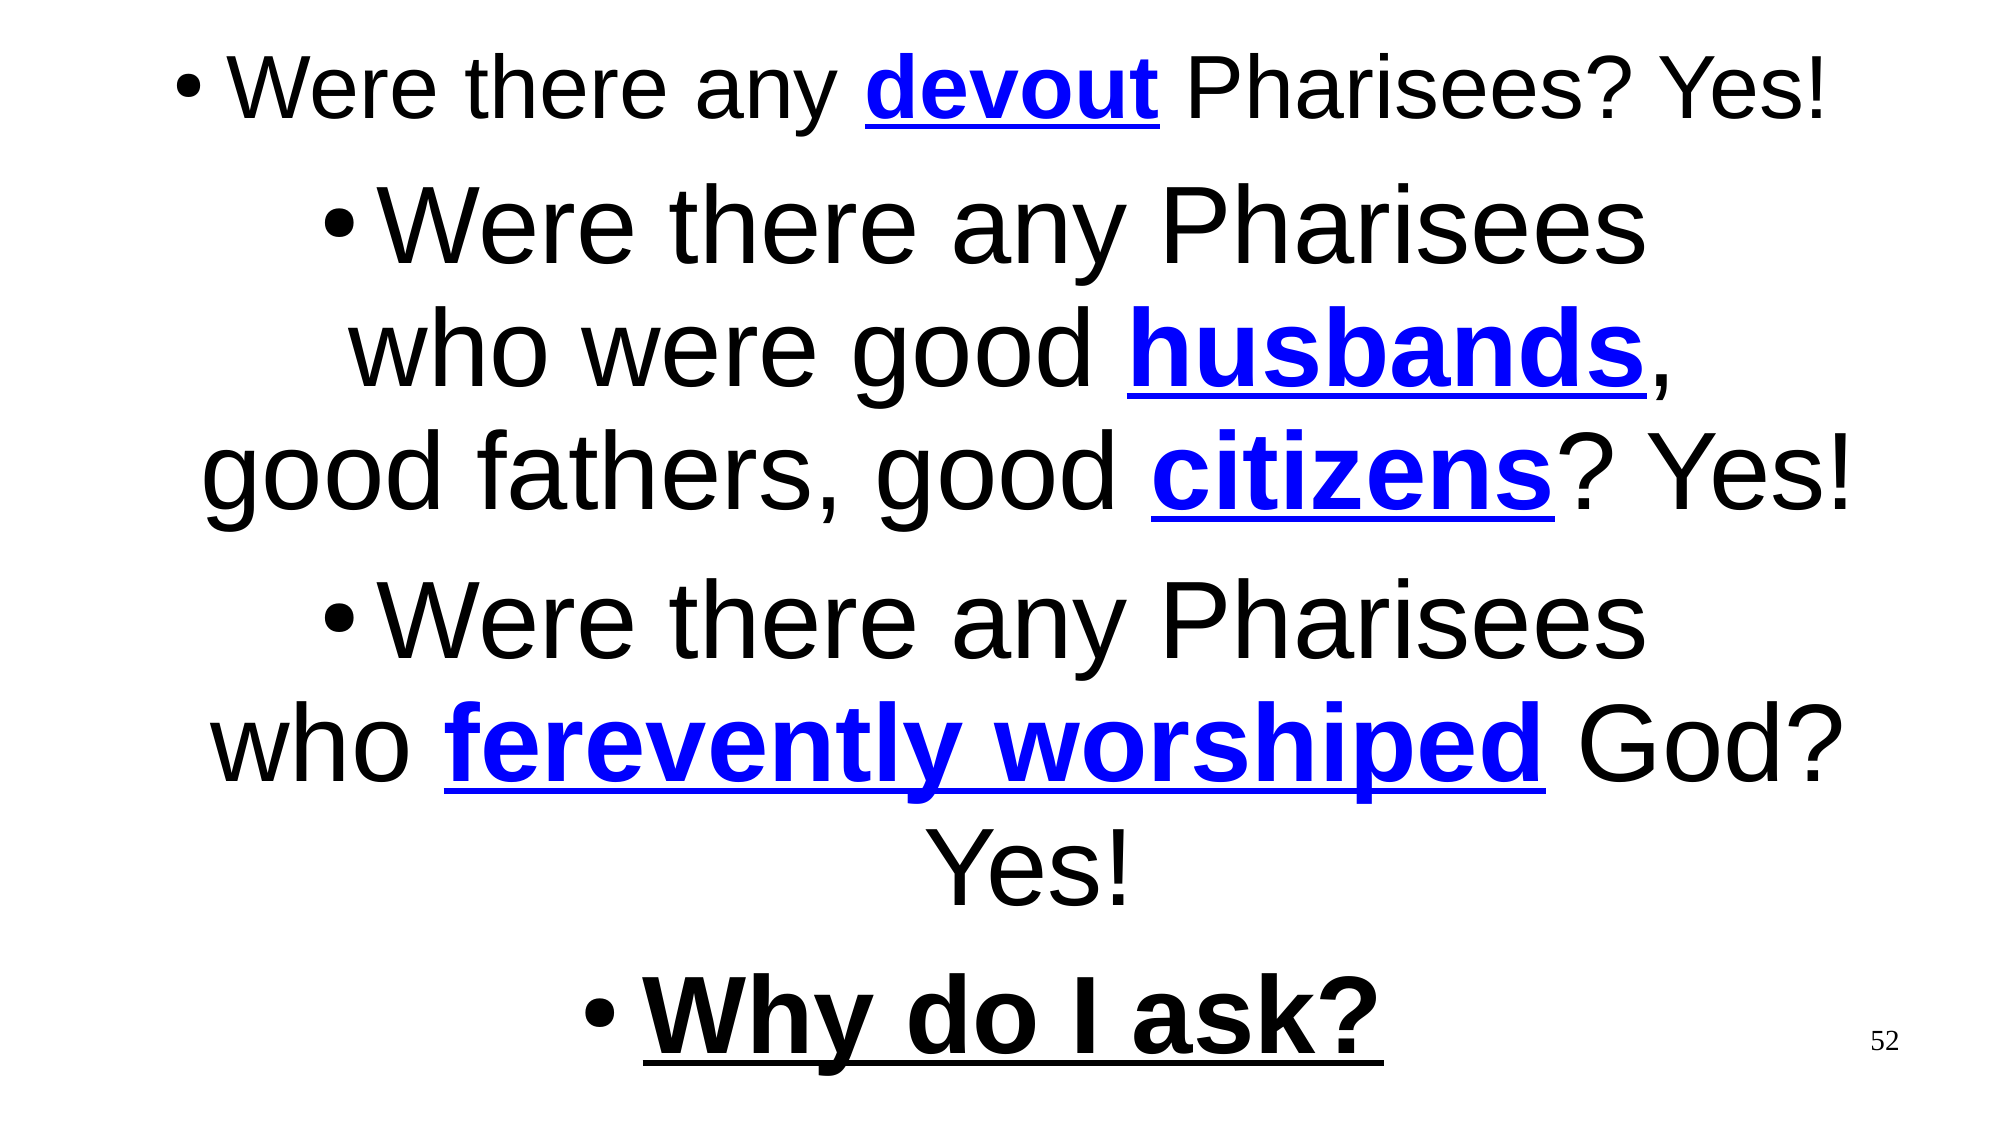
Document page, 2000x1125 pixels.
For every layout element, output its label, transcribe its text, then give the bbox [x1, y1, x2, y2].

list Were there any devout Pharisees? Yes! Were there any Pharisees who were good husbands, good fathers, good citizens? Yes! Were there any Pharisees who ferevently worshiped God? Yes! Why do I ask? [37, 37, 1951, 1088]
